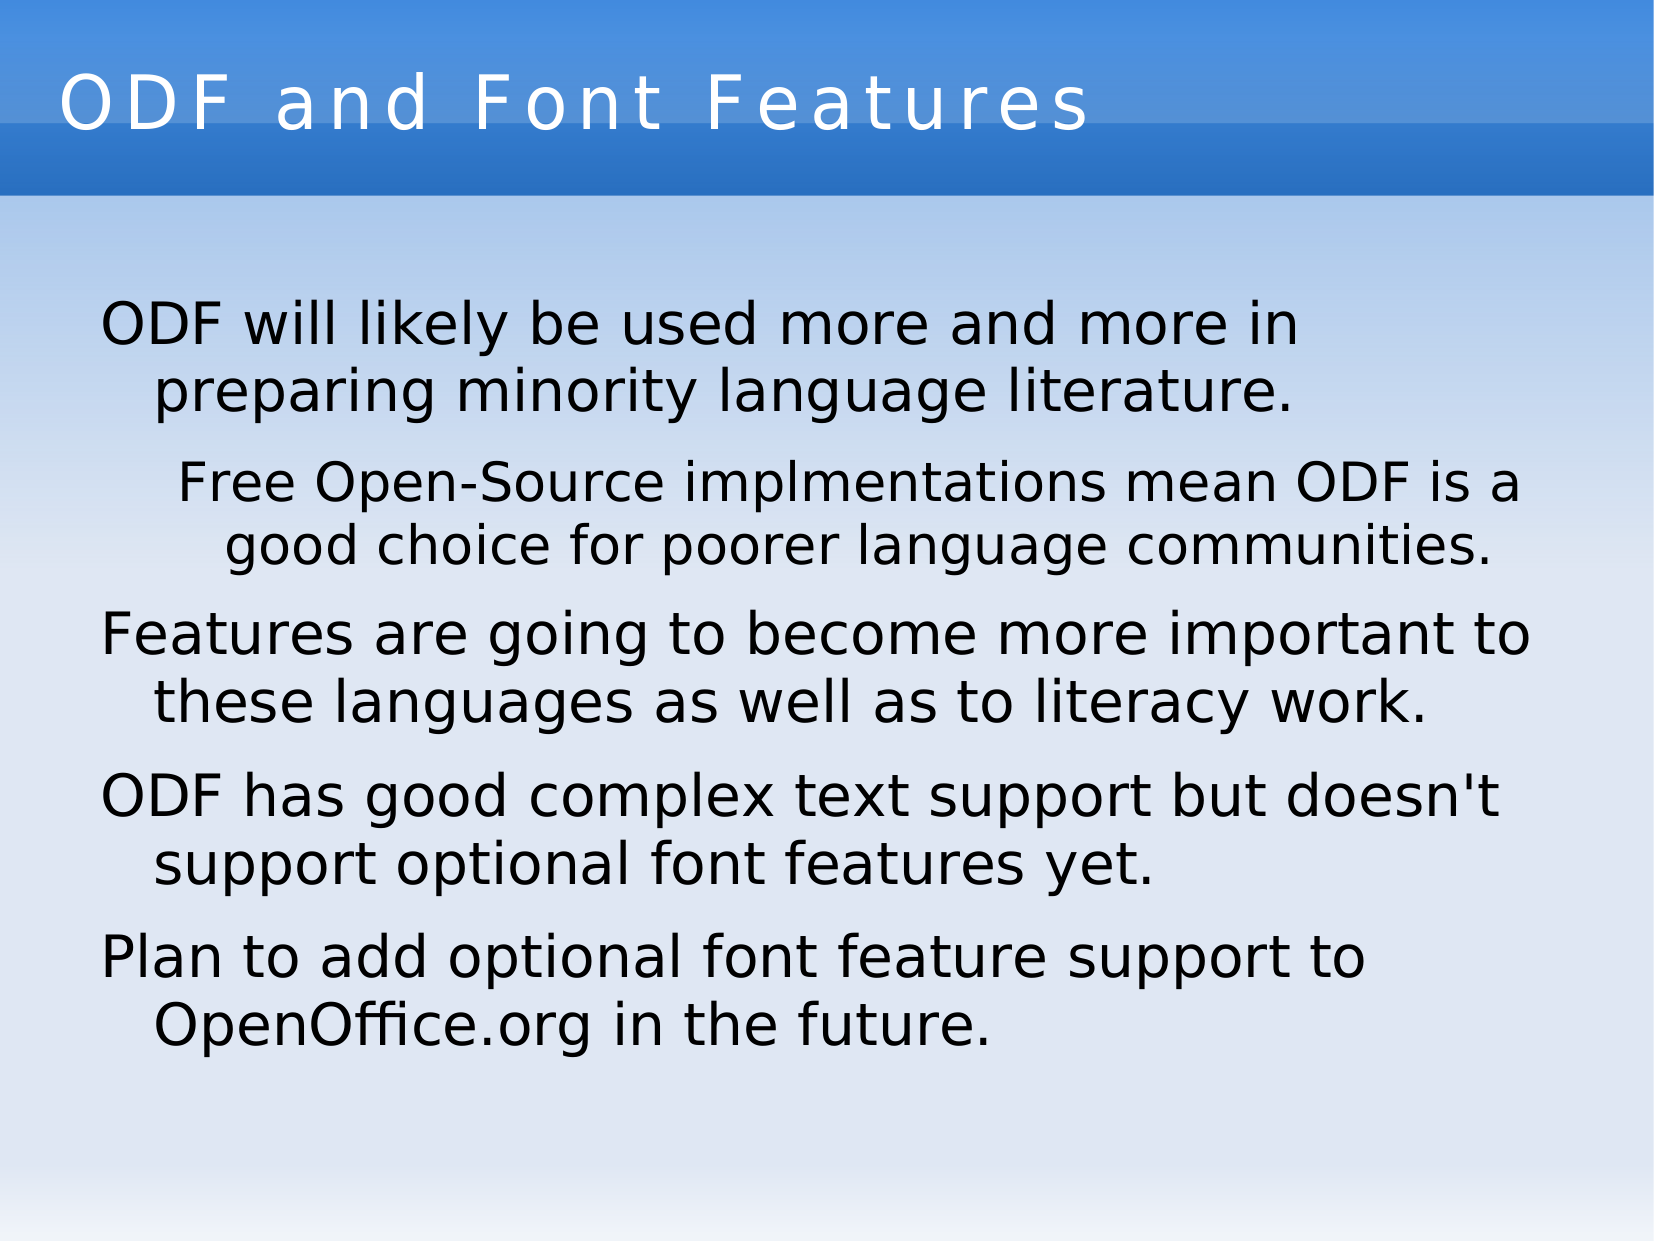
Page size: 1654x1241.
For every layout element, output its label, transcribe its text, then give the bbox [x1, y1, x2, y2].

list ODF will likely be used more and more in preparing minority language literature. Free Open-Source implmentations mean ODF is a good choice for poorer language communities. Features are going to become more important to these languages as well as to literacy work. ODF has good complex text support but doesn't support optional font features yet. Plan to add optional font feature support to OpenOffice.org in the future. [82, 290, 1571, 1109]
title ODF and Font Features [59, 29, 1270, 178]
picture [0, 0, 1654, 1241]
